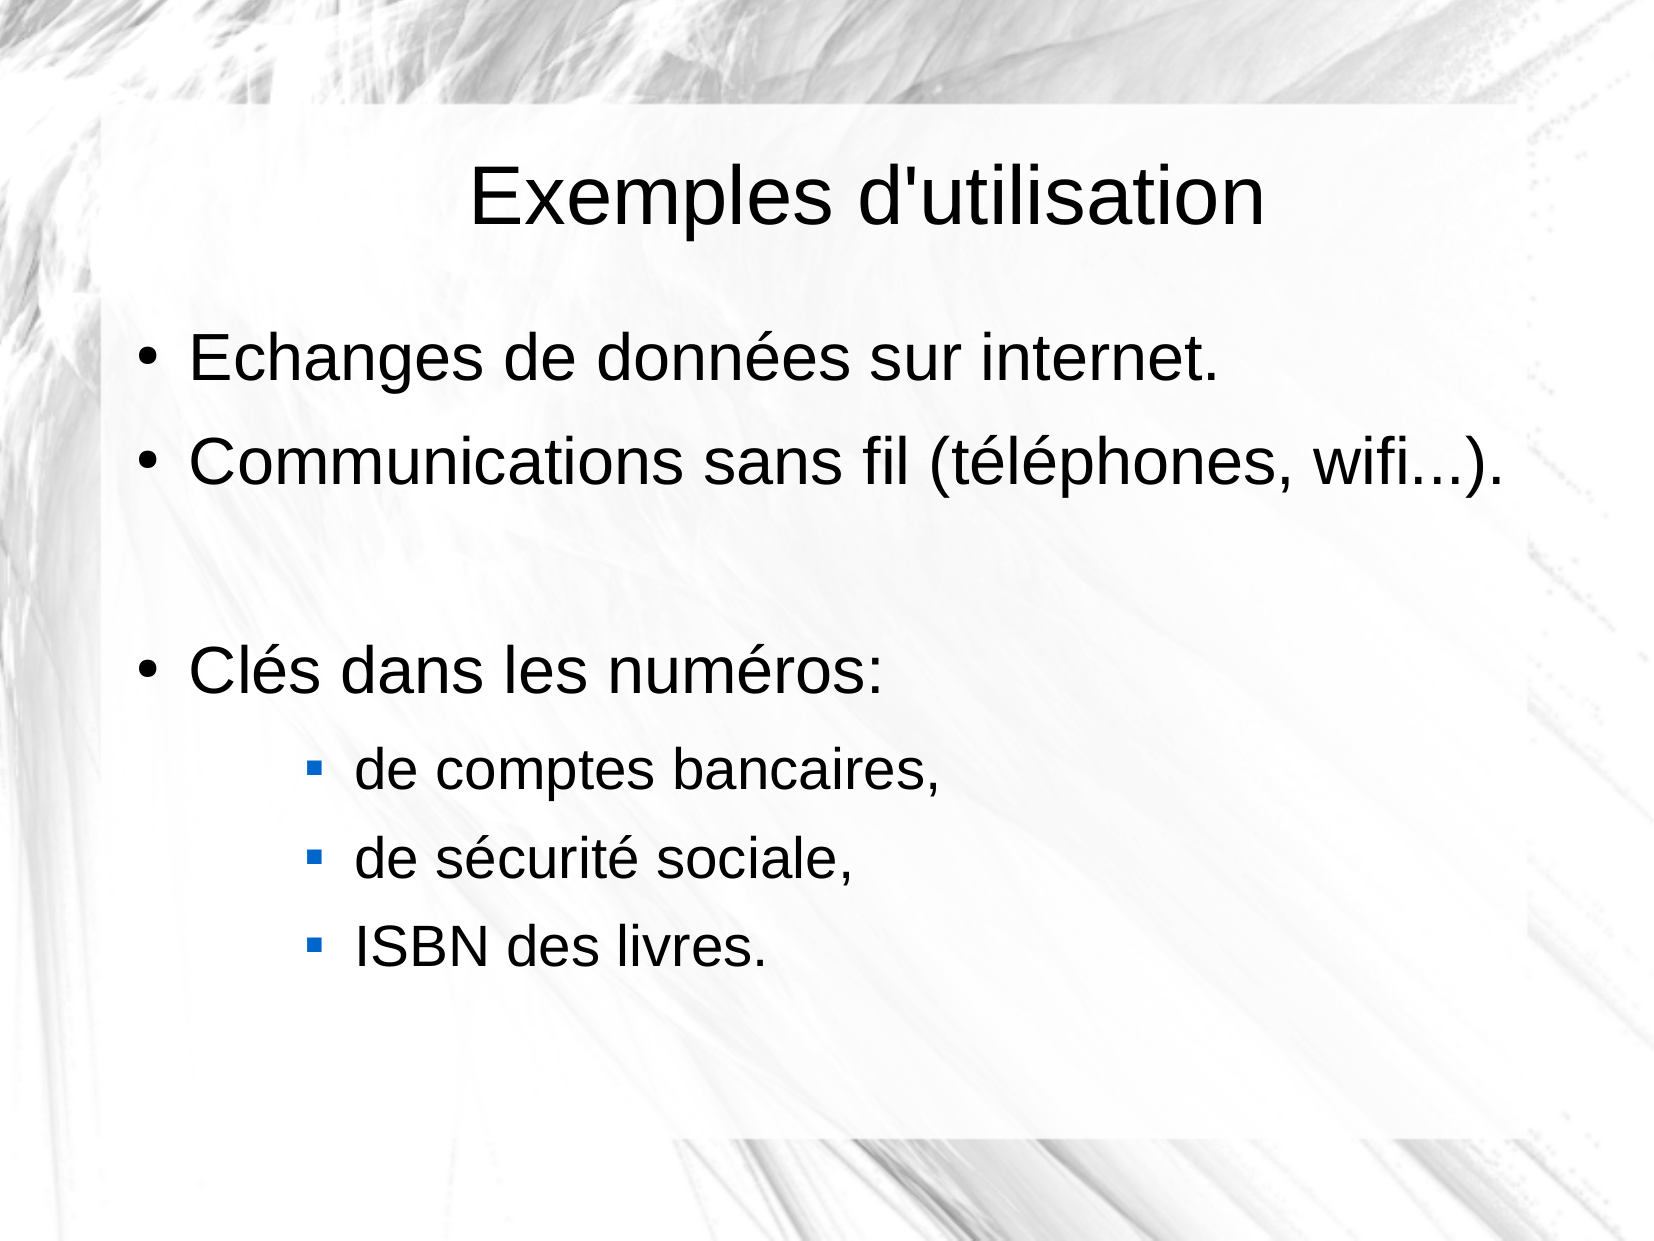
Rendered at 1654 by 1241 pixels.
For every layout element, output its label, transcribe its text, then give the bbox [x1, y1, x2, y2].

text_box Exemples d'utilisation [259, 141, 1477, 250]
picture [0, 0, 1654, 1241]
list Echanges de données sur internet. Communications sans fil (téléphones, wifi...). Clés dans les numéros: de comptes bancaires, de sécurité sociale, ISBN des livres. [118, 319, 1571, 1124]
